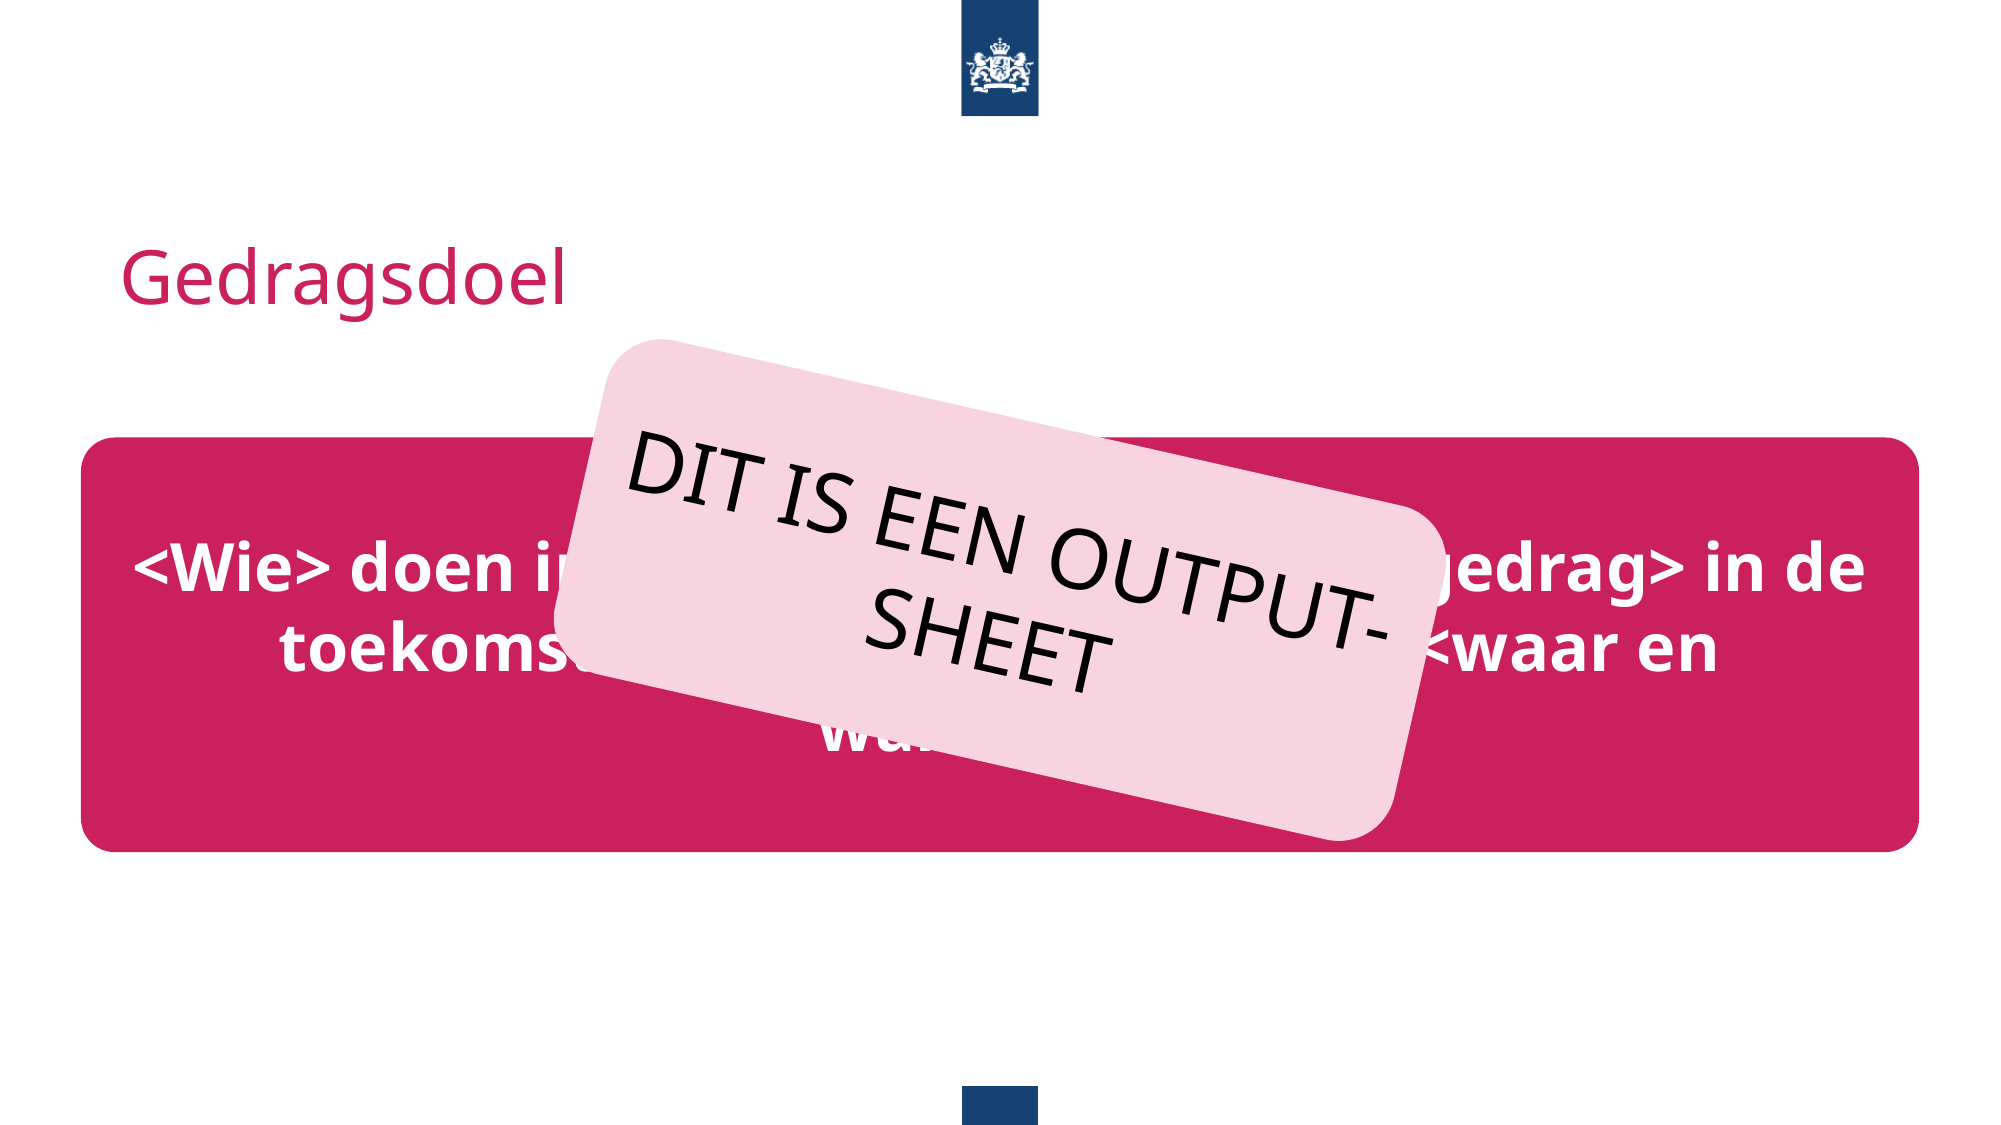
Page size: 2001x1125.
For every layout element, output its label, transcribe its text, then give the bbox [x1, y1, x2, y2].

title Gedragsdoel [104, 172, 1897, 329]
text_box <Wie> doen in plaats van <het huidige gedrag> in de toekomst <het gewenste gedrag> <waar en wanneer>? [80, 437, 1920, 853]
text_box DIT IS EEN OUTPUT-SHEET [553, 339, 1447, 841]
